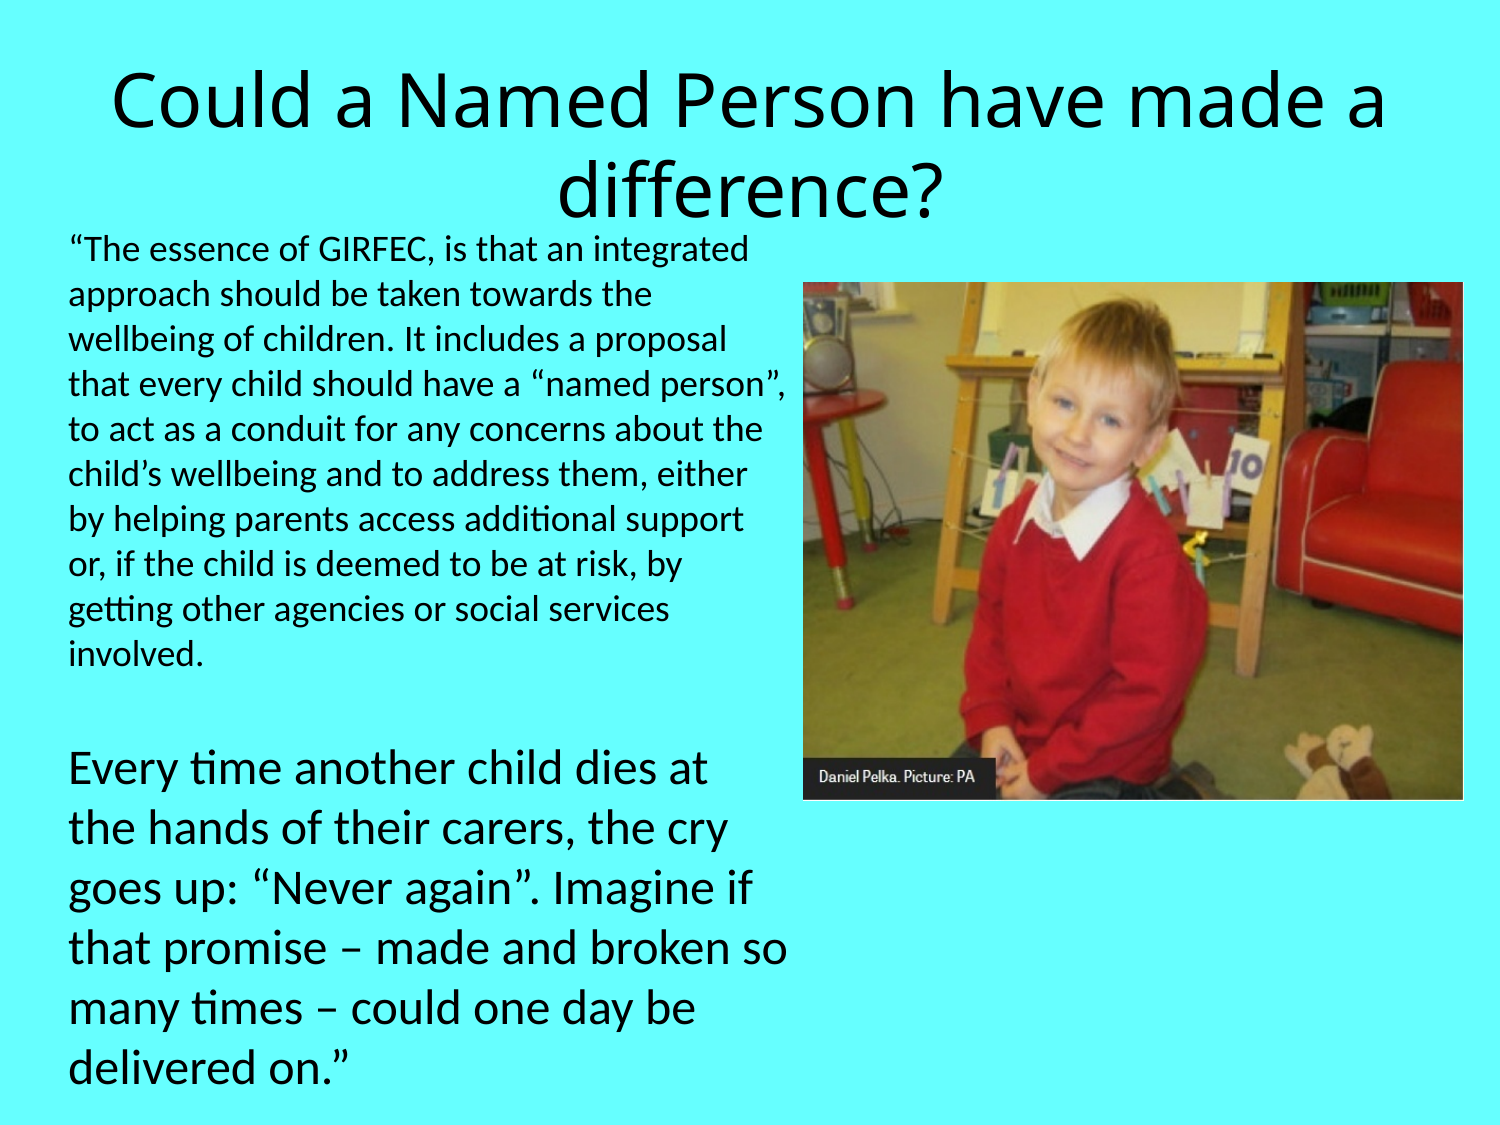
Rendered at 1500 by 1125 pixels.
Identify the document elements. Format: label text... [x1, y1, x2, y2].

picture [803, 282, 1464, 801]
title Could a Named Person have made a difference? [0, 45, 1500, 233]
text_box “The essence of GIRFEC, is that an integrated approach should be taken towards the wellbeing of children. It includes a proposal that every child should have a “named person”, to act as a conduit for any concerns about the child’s wellbeing and to address them, either by helping parents access additional support or, if the child is deemed to be at risk, by getting other agencies or social services involved. Every time another child dies at the hands of their carers, the cry goes up: “Never again”. Imagine if that promise – made and broken so many times – could one day be delivered on.” [53, 217, 803, 1102]
